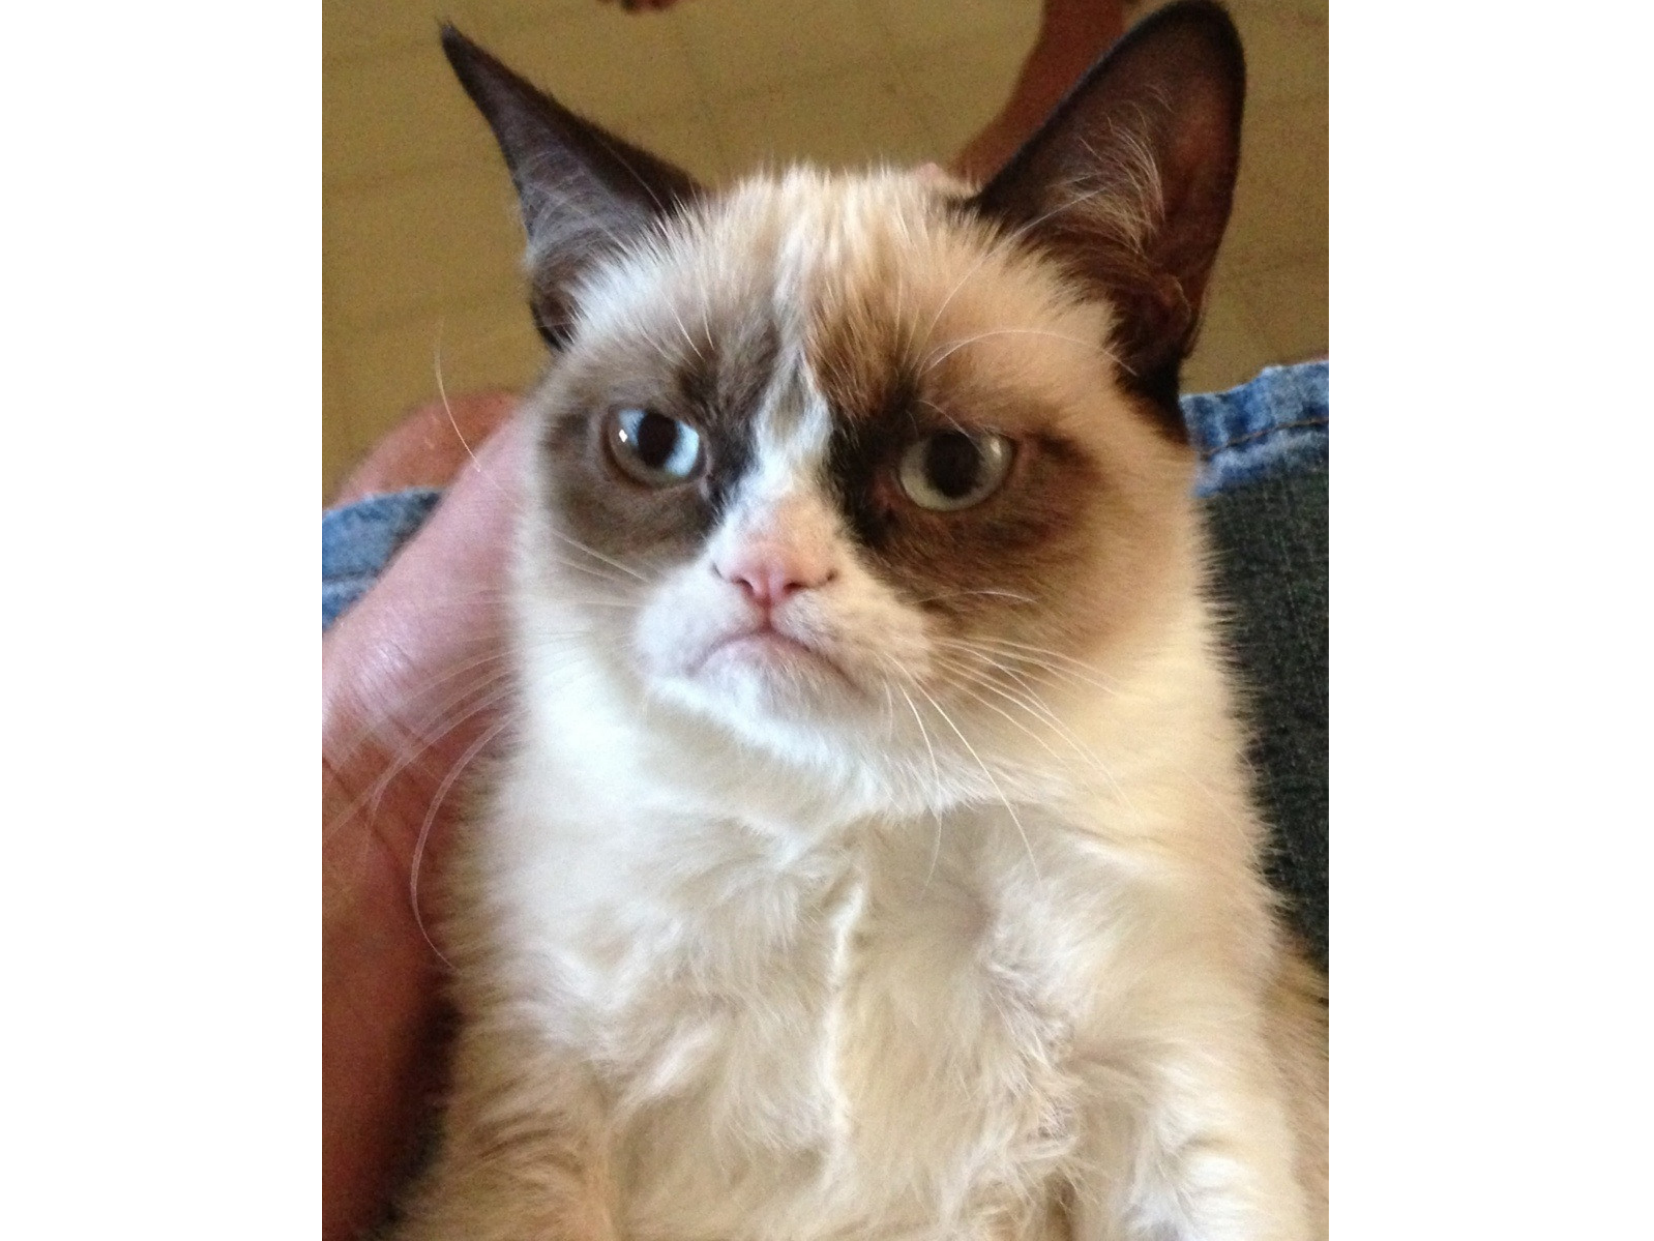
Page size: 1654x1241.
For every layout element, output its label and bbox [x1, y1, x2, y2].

picture [322, 0, 1329, 1241]
